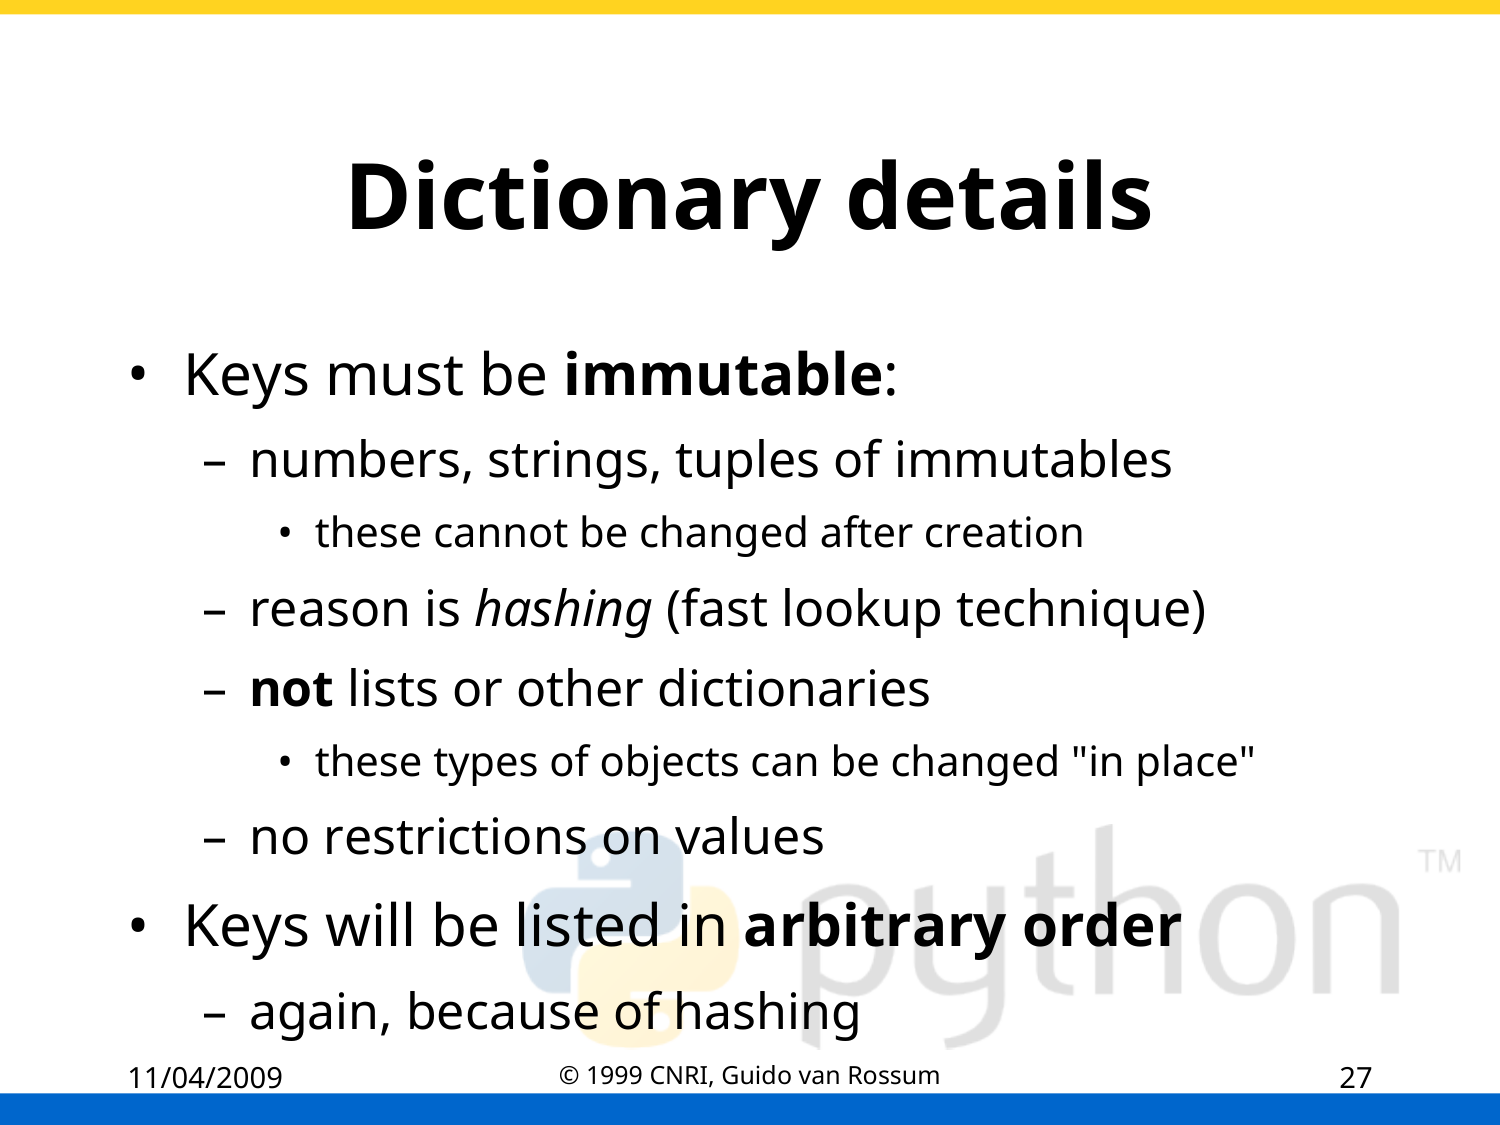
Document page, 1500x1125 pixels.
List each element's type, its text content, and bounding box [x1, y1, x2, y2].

list Keys must be immutable: numbers, strings, tuples of immutables these cannot be changed after creation reason is hashing (fast lookup technique) not lists or other dictionaries these types of objects can be changed "in place" no restrictions on values Keys will be listed in arbitrary order again, because of hashing [112, 324, 1388, 1001]
title Dictionary details [112, 99, 1388, 288]
